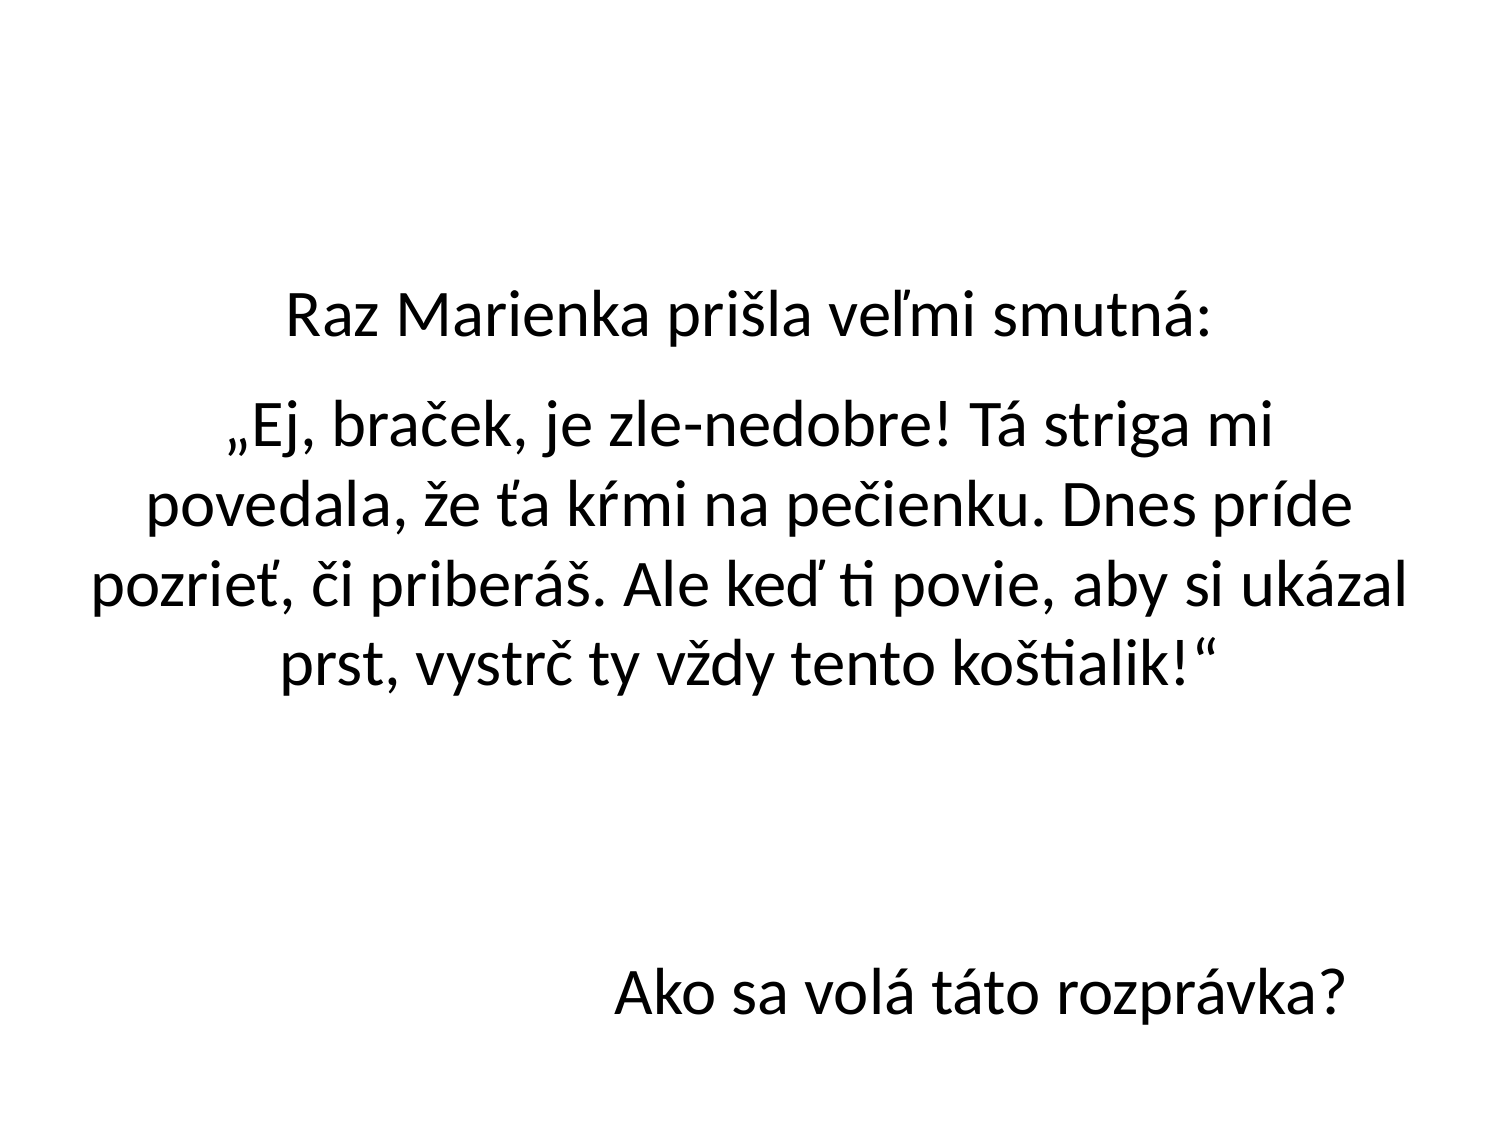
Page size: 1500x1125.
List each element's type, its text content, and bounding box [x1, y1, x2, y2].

list Raz Marienka prišla veľmi smutná: „Ej, braček, je zle-nedobre! Tá striga mi povedala, že ťa kŕmi na pečienku. Dnes príde pozrieť, či priberáš. Ale keď ti povie, aby si ukázal prst, vystrč ty vždy tento koštialik!“ Ako sa volá táto rozprávka? [75, 262, 1425, 1005]
